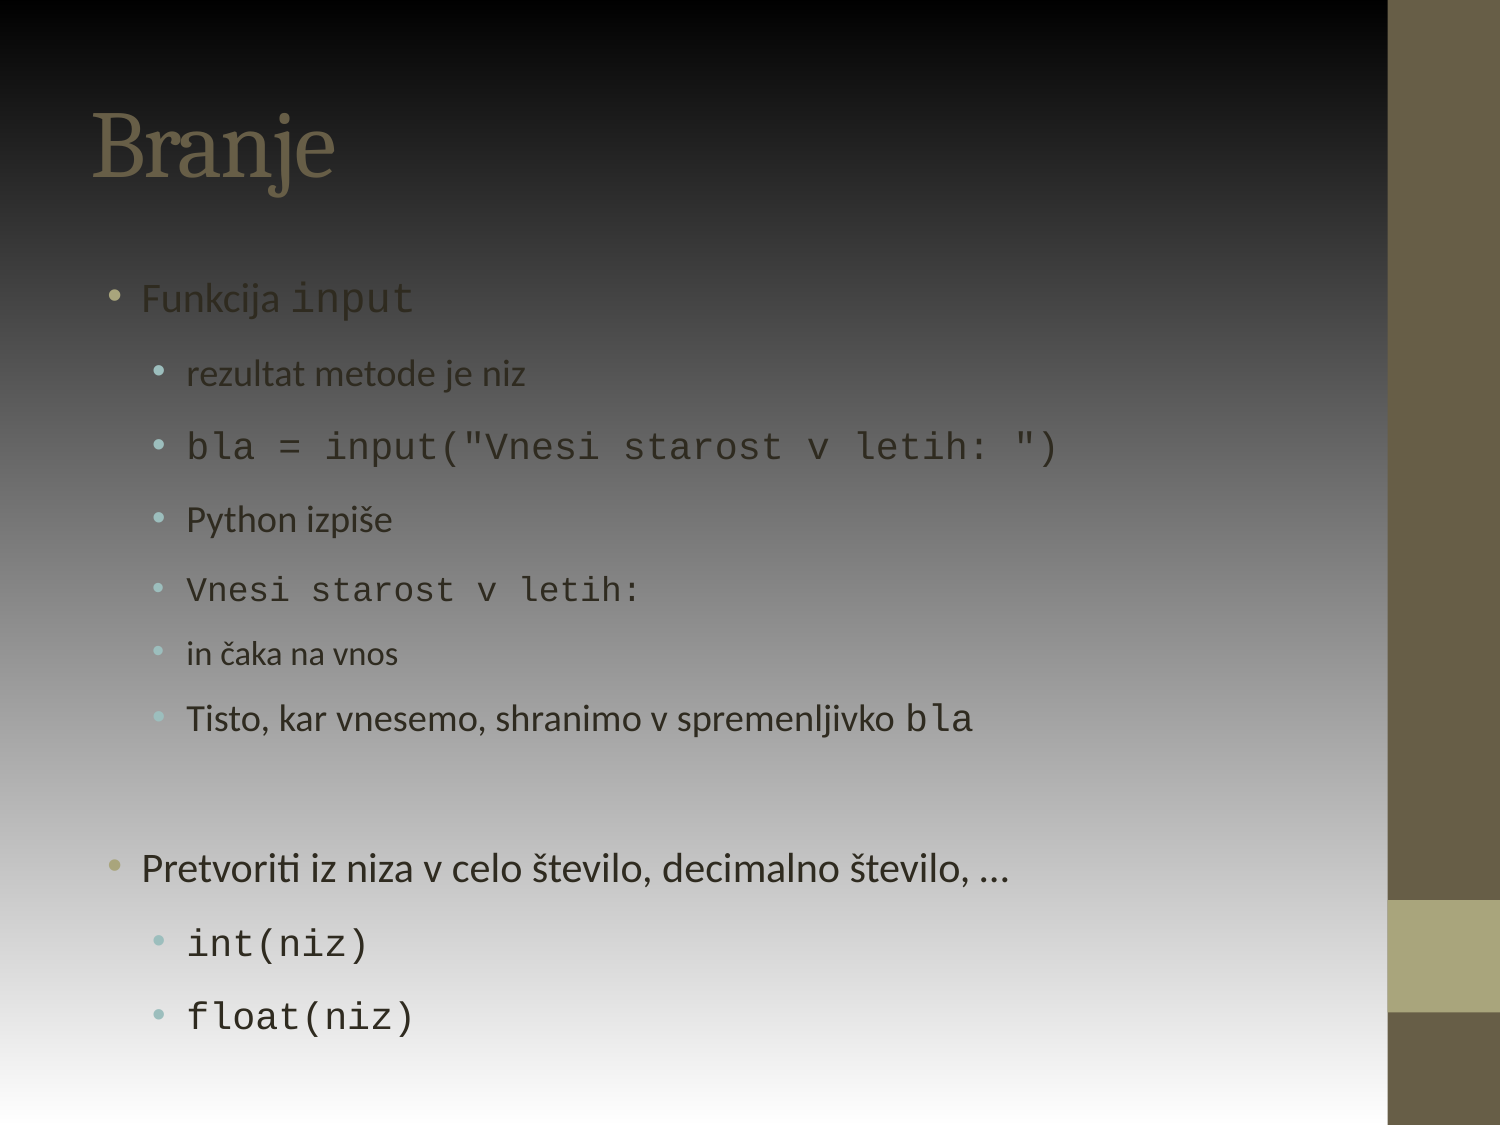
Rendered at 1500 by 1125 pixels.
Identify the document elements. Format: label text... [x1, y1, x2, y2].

title Branje [75, 45, 1325, 233]
list Funkcija input rezultat metode je niz bla = input("Vnesi starost v letih: ") Python izpiše Vnesi starost v letih: in čaka na vnos Tisto, kar vnesemo, shranimo v spremenljivko bla Pretvoriti iz niza v celo število, decimalno število, … int(niz) float(niz) [75, 262, 1325, 1050]
